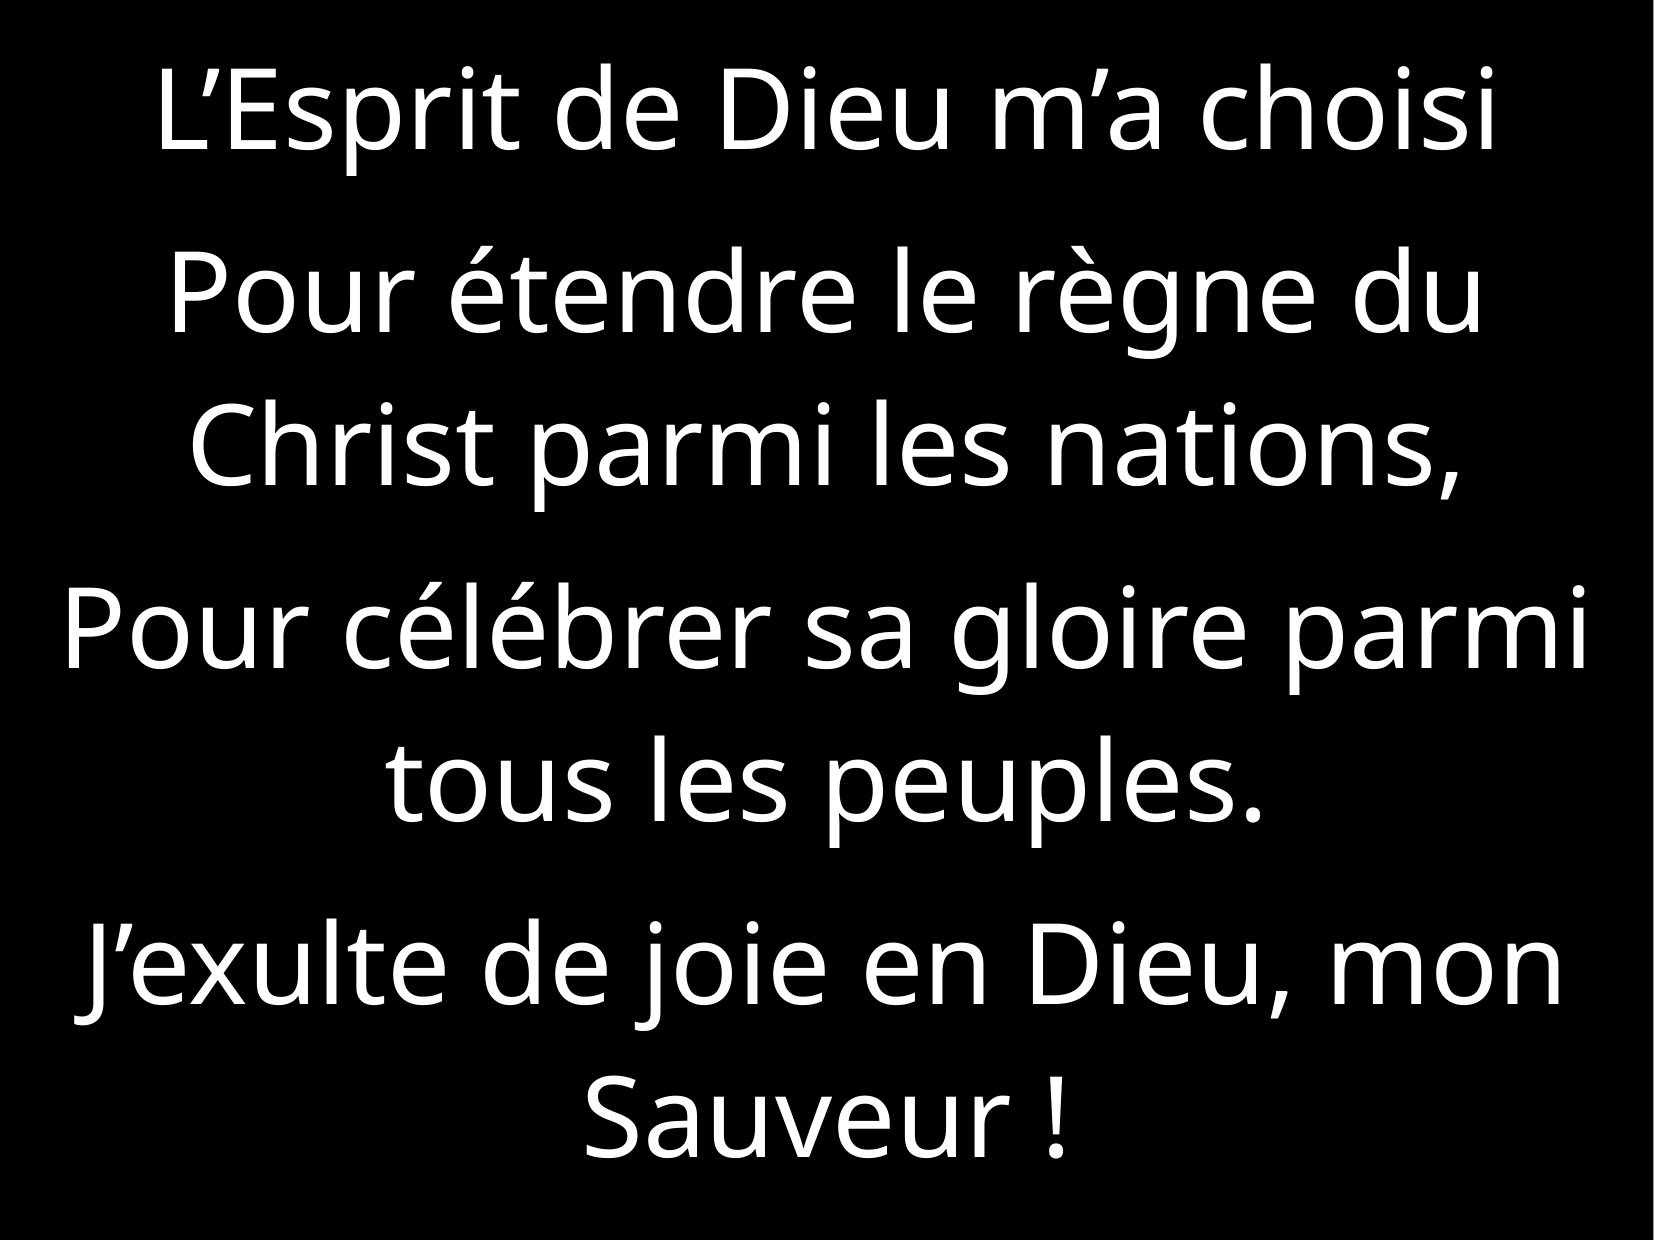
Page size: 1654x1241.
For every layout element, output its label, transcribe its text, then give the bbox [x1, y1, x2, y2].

list L’Esprit de Dieu m’a choisi Pour étendre le règne du Christ parmi les nations, Pour célébrer sa gloire parmi tous les peuples. J’exulte de joie en Dieu, mon Sauveur ! [0, 29, 1654, 1241]
